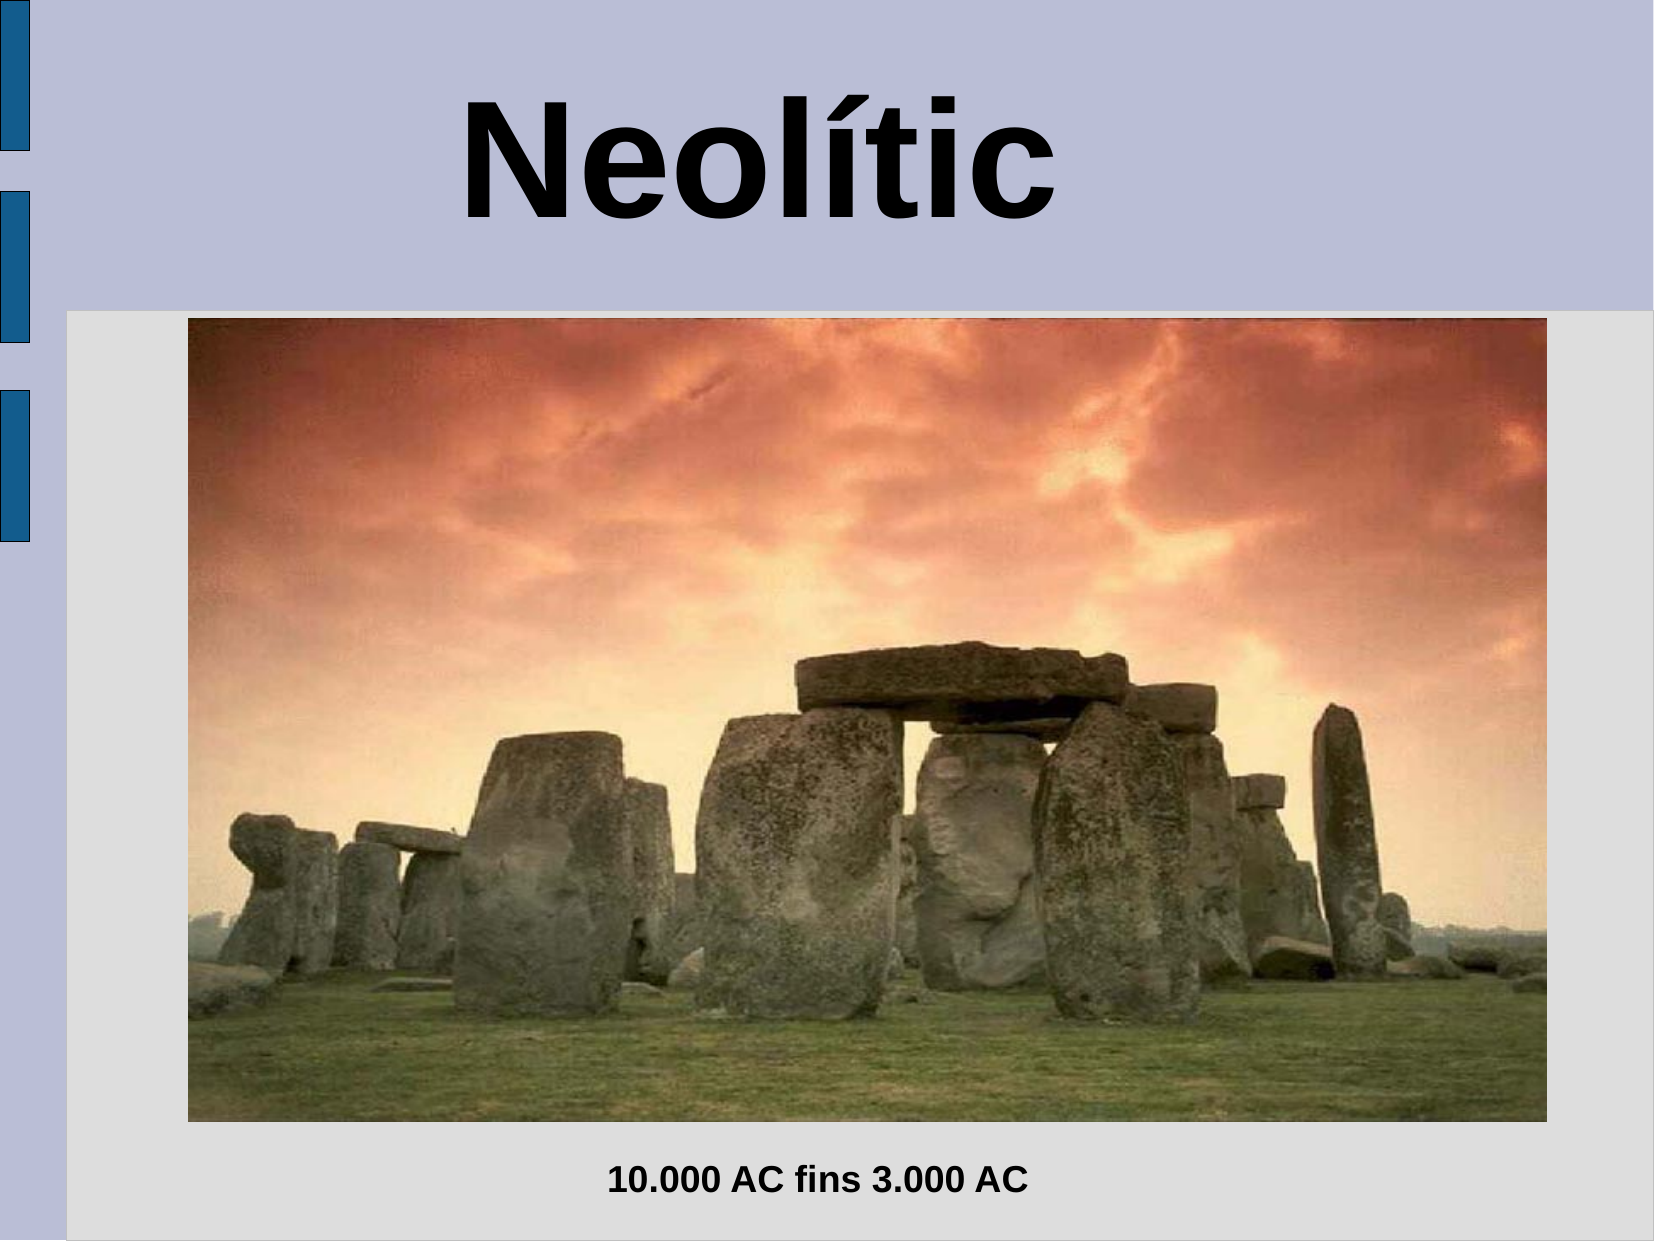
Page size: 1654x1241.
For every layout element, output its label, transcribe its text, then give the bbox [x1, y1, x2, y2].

text_box 10.000 AC fins 3.000 AC [592, 1151, 1063, 1210]
text_box Neolític [442, 59, 1075, 266]
picture [188, 318, 1547, 1123]
